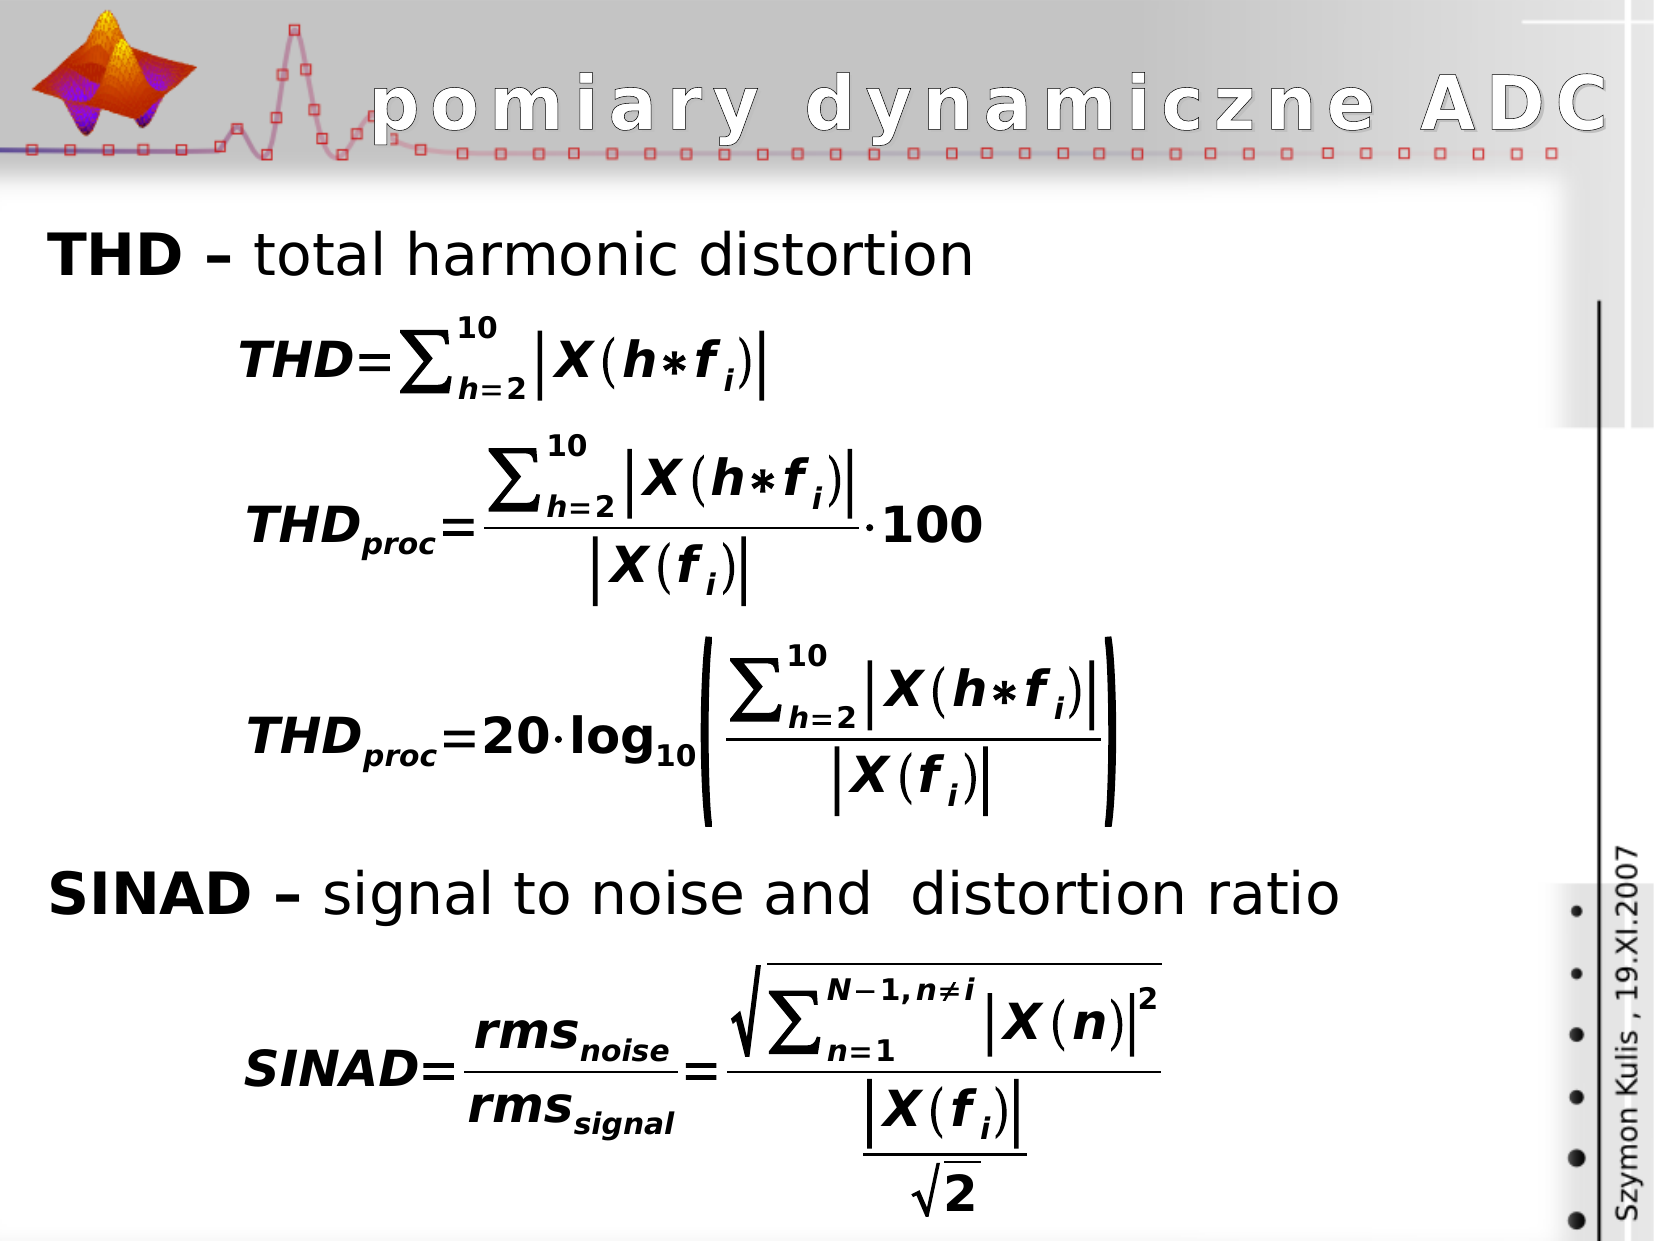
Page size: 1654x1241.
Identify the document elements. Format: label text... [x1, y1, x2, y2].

list THD – total harmonic distortion SINAD – signal to noise and distortion ratio [29, 221, 1580, 1182]
chart [238, 428, 989, 607]
title pomiary dynamiczne ADC [354, 29, 1610, 178]
chart [236, 959, 1170, 1224]
chart [239, 630, 1137, 827]
picture [0, 0, 1654, 1241]
chart [231, 310, 783, 406]
